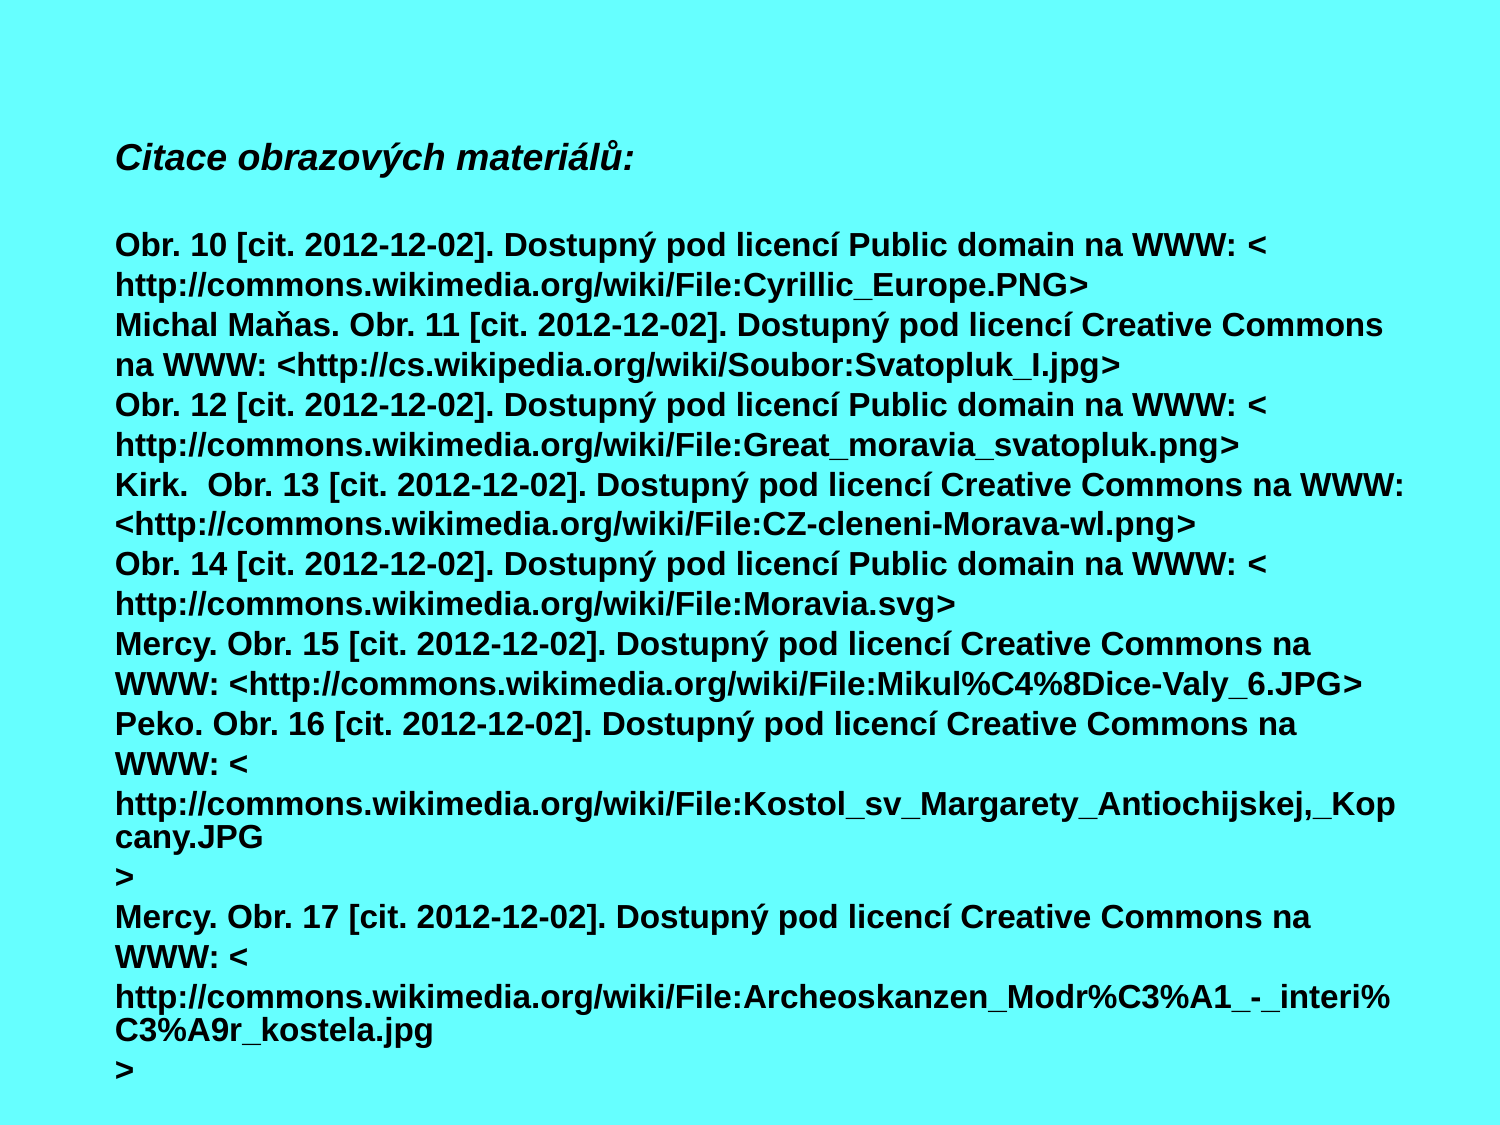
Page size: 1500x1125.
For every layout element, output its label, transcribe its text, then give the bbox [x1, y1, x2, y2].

text_box Citace obrazových materiálů: Obr. 10 [cit. 2012-12-02]. Dostupný pod licencí Public domain na WWW: <http://commons.wikimedia.org/wiki/File:Cyrillic_Europe.PNG> Michal Maňas. Obr. 11 [cit. 2012-12-02]. Dostupný pod licencí Creative Commons na WWW: <http://cs.wikipedia.org/wiki/Soubor:Svatopluk_I.jpg> Obr. 12 [cit. 2012-12-02]. Dostupný pod licencí Public domain na WWW: <http://commons.wikimedia.org/wiki/File:Great_moravia_svatopluk.png> Kirk. Obr. 13 [cit. 2012-12-02]. Dostupný pod licencí Creative Commons na WWW: <http://commons.wikimedia.org/wiki/File:CZ-cleneni-Morava-wl.png> Obr. 14 [cit. 2012-12-02]. Dostupný pod licencí Public domain na WWW: <http://commons.wikimedia.org/wiki/File:Moravia.svg> Mercy. Obr. 15 [cit. 2012-12-02]. Dostupný pod licencí Creative Commons na WWW: <http://commons.wikimedia.org/wiki/File:Mikul%C4%8Dice-Valy_6.JPG> Peko. Obr. 16 [cit. 2012-12-02]. Dostupný pod licencí Creative Commons na WWW: <http://commons.wikimedia.org/wiki/File:Kostol_sv_Margarety_Antiochijskej,_Kopcany.JPG> Mercy. Obr. 17 [cit. 2012-12-02]. Dostupný pod licencí Creative Commons na WWW: <http://commons.wikimedia.org/wiki/File:Archeoskanzen_Modr%C3%A1_-_interi%C3%A9r_kostela.jpg> [100, 125, 1424, 1030]
